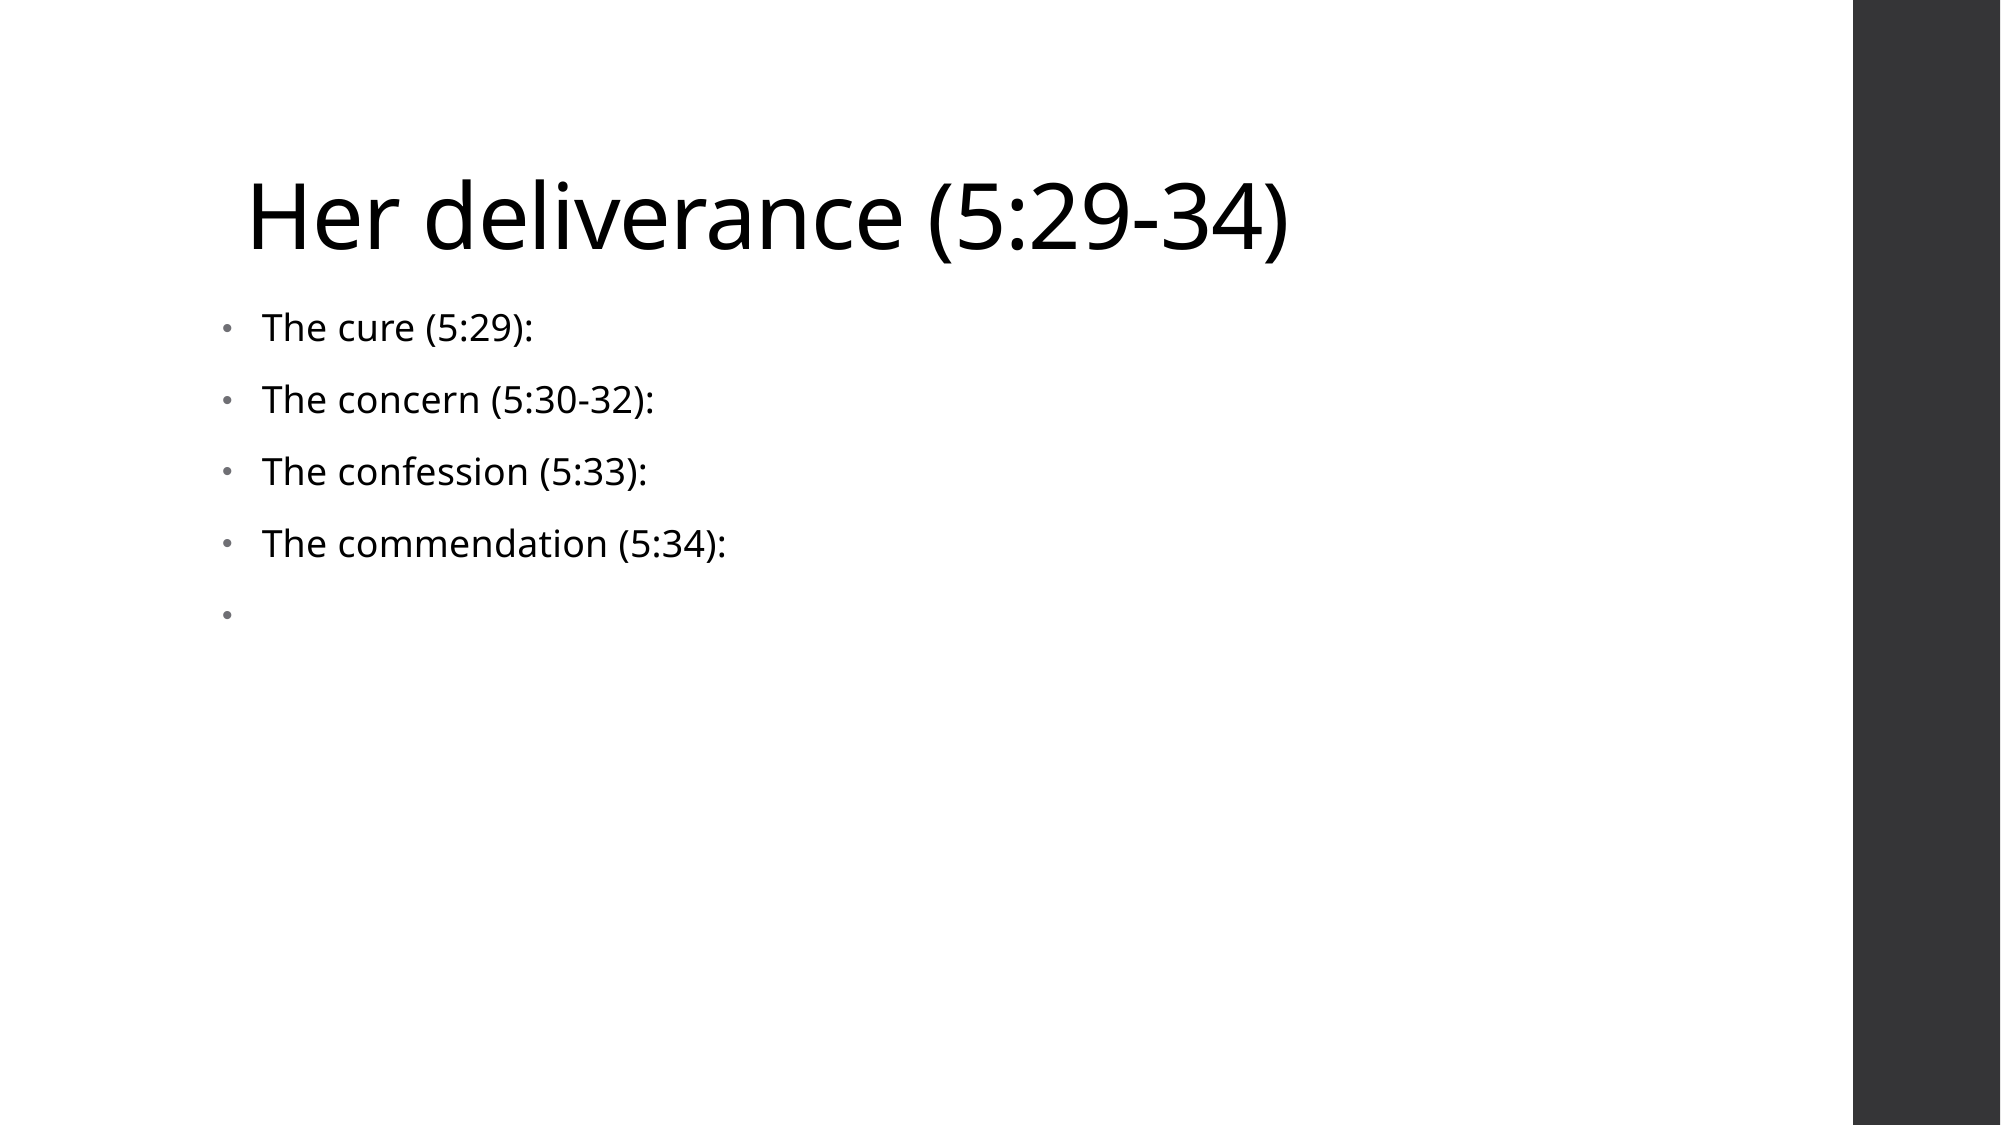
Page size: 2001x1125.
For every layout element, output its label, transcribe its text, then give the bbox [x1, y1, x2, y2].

list The cure (5:29): The concern (5:30-32): The confession (5:33): The commendation (5:34): [206, 299, 1617, 1014]
title Her deliverance (5:29-34) [206, 60, 1797, 278]
